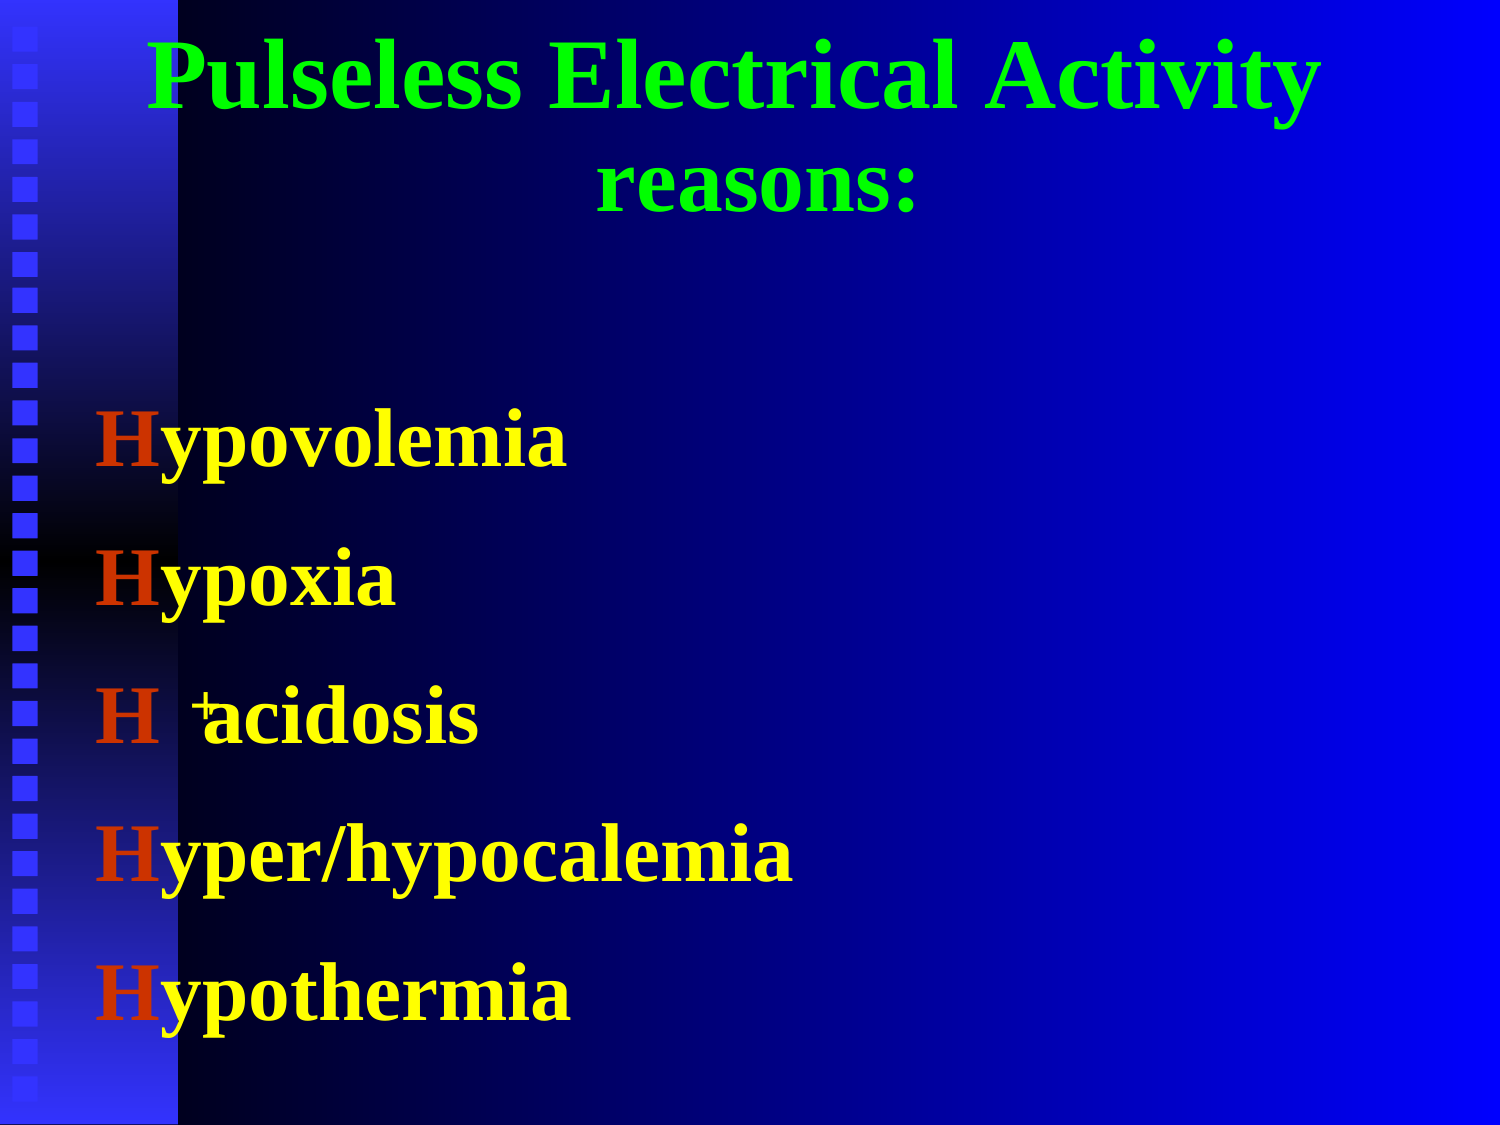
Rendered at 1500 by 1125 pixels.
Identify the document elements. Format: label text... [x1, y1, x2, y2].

text_box Hypovolemia Hypoxia H acidosis Hyper/hypocalemia Hypothermia [39, 352, 811, 1047]
text_box + [174, 668, 238, 746]
text_box Pulseless Electrical Activity reasons: [131, 16, 1364, 239]
